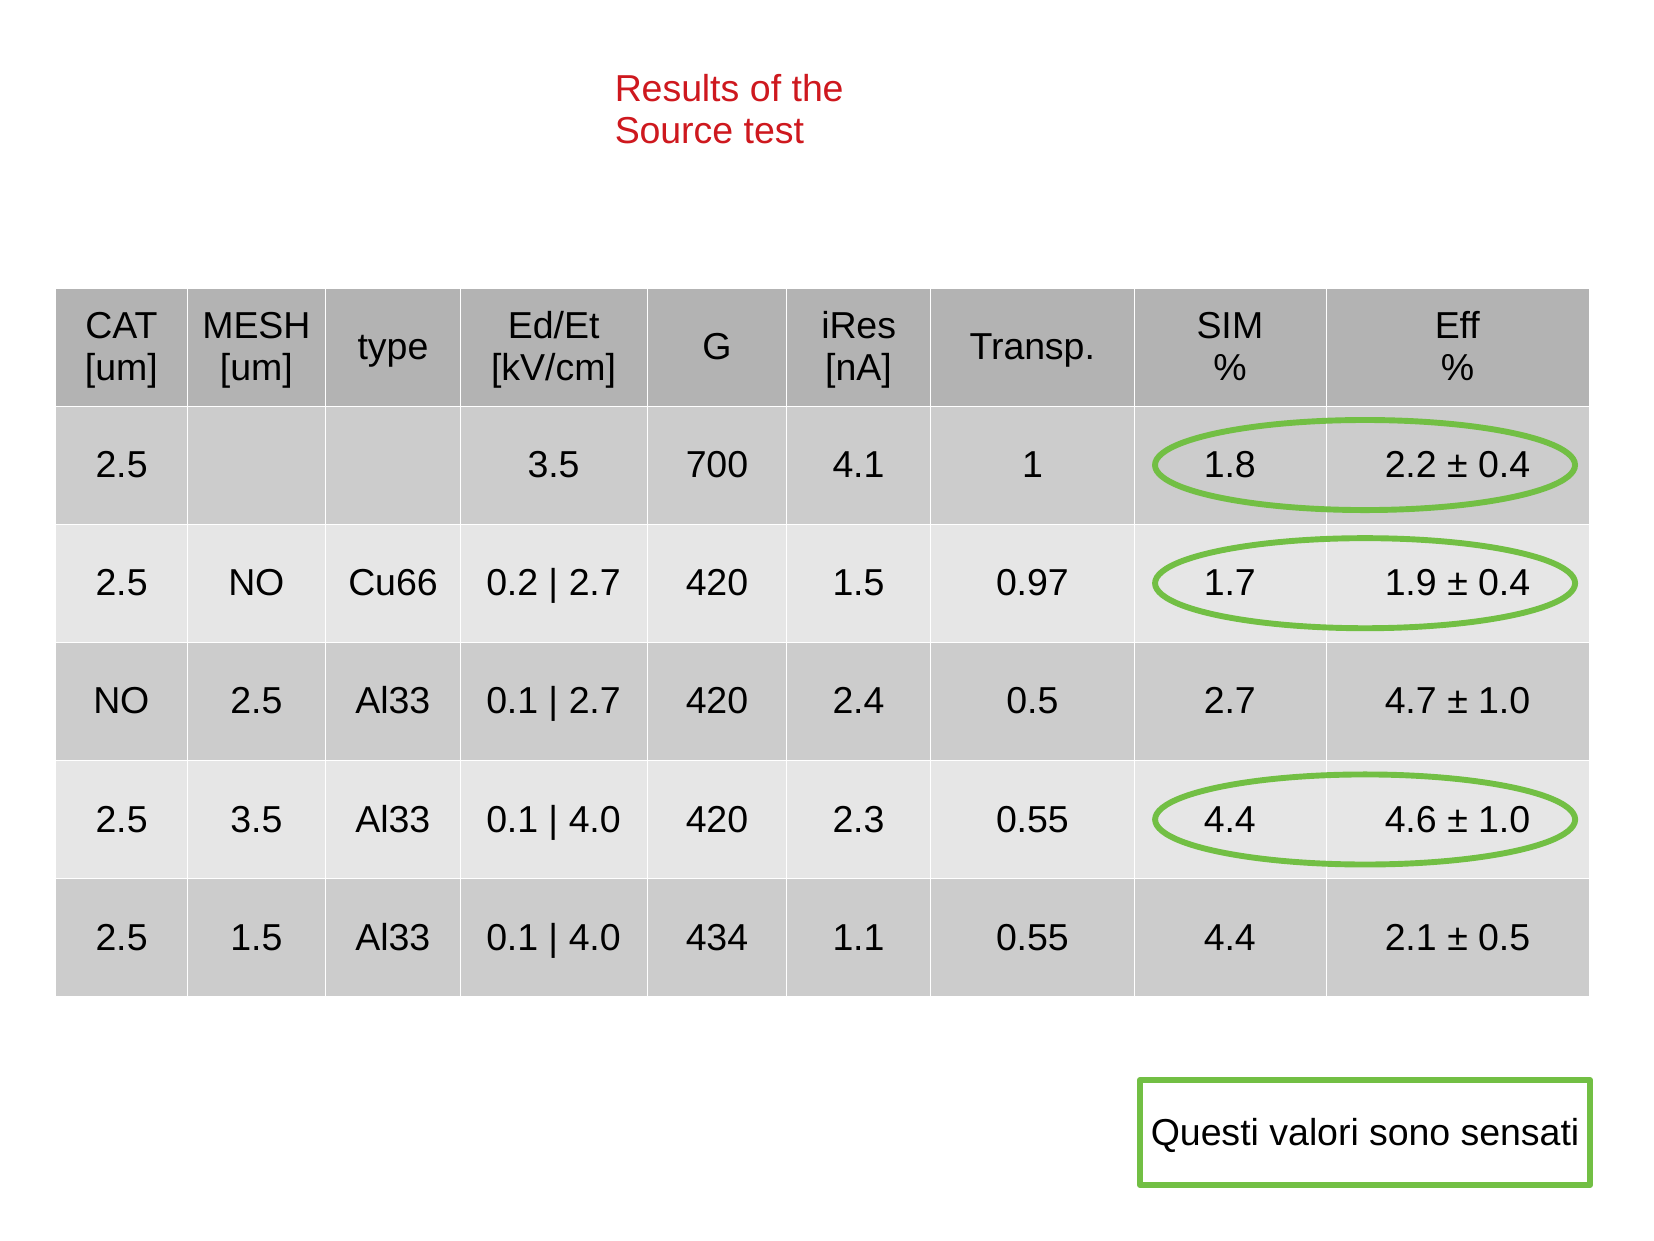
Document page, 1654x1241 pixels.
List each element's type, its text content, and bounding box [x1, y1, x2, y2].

table_cell 4.6 ± 1.0 [1327, 761, 1589, 878]
table_header CAT [um] [56, 289, 187, 406]
table_cell 3.5 [461, 407, 647, 524]
table_cell [326, 407, 460, 524]
text_box [1155, 420, 1576, 511]
table_cell 1 [931, 407, 1134, 524]
table_cell 1.9 ± 0.4 [1327, 525, 1589, 642]
table_cell 2.5 [56, 879, 187, 996]
table_cell 3.5 [188, 761, 325, 878]
table_cell 0.1 | 4.0 [461, 761, 647, 878]
table_cell 0.55 [931, 761, 1134, 878]
table_cell 1.5 [787, 525, 930, 642]
table_cell 2.4 [787, 643, 930, 760]
table_cell 420 [648, 643, 786, 760]
table_cell 434 [648, 879, 786, 996]
table_cell 1.8 [1135, 407, 1326, 524]
table_cell 0.97 [931, 525, 1134, 642]
table_cell Al33 [326, 761, 460, 878]
table_cell 2.1 ± 0.5 [1327, 879, 1589, 996]
table_header SIM % [1135, 289, 1326, 406]
table_header type [326, 289, 460, 406]
table_header Eff % [1327, 289, 1589, 406]
table_cell 4.1 [787, 407, 930, 524]
text_box Questi valori sono sensati [1140, 1080, 1591, 1186]
table_header Transp. [931, 289, 1134, 406]
table_cell 4.4 [1135, 761, 1326, 878]
table_cell 2.5 [56, 525, 187, 642]
text_box [1155, 538, 1576, 629]
table_cell Al33 [326, 879, 460, 996]
table_cell 2.3 [787, 761, 930, 878]
table_header iRes [nA] [787, 289, 930, 406]
table_cell 4.4 [1135, 879, 1326, 996]
table_cell 420 [648, 525, 786, 642]
table_cell 4.7 ± 1.0 [1327, 643, 1589, 760]
table_cell 0.55 [931, 879, 1134, 996]
table_cell 1.5 [188, 879, 325, 996]
table_cell 420 [648, 761, 786, 878]
table_header MESH [um] [188, 289, 325, 406]
table_cell 0.2 | 2.7 [461, 525, 647, 642]
table_cell 2.2 ± 0.4 [1327, 407, 1589, 524]
table_cell 2.5 [56, 761, 187, 878]
table_cell 2.5 [56, 407, 187, 524]
table_cell 0.5 [931, 643, 1134, 760]
table_cell NO [188, 525, 325, 642]
table_cell Al33 [326, 643, 460, 760]
table_cell 1.7 [1135, 525, 1326, 642]
table_cell 1.1 [787, 879, 930, 996]
table_header Ed/Et [kV/cm] [461, 289, 647, 406]
table_cell 2.5 [188, 643, 325, 760]
table_cell 0.1 | 4.0 [461, 879, 647, 996]
table_cell 2.7 [1135, 643, 1326, 760]
table_cell 700 [648, 407, 786, 524]
table_cell 0.1 | 2.7 [461, 643, 647, 760]
text_box [1155, 774, 1576, 865]
table_cell NO [56, 643, 187, 760]
text_box Results of the Source test [600, 60, 946, 159]
table_cell [188, 407, 325, 524]
table_cell Cu66 [326, 525, 460, 642]
table_header G [648, 289, 786, 406]
